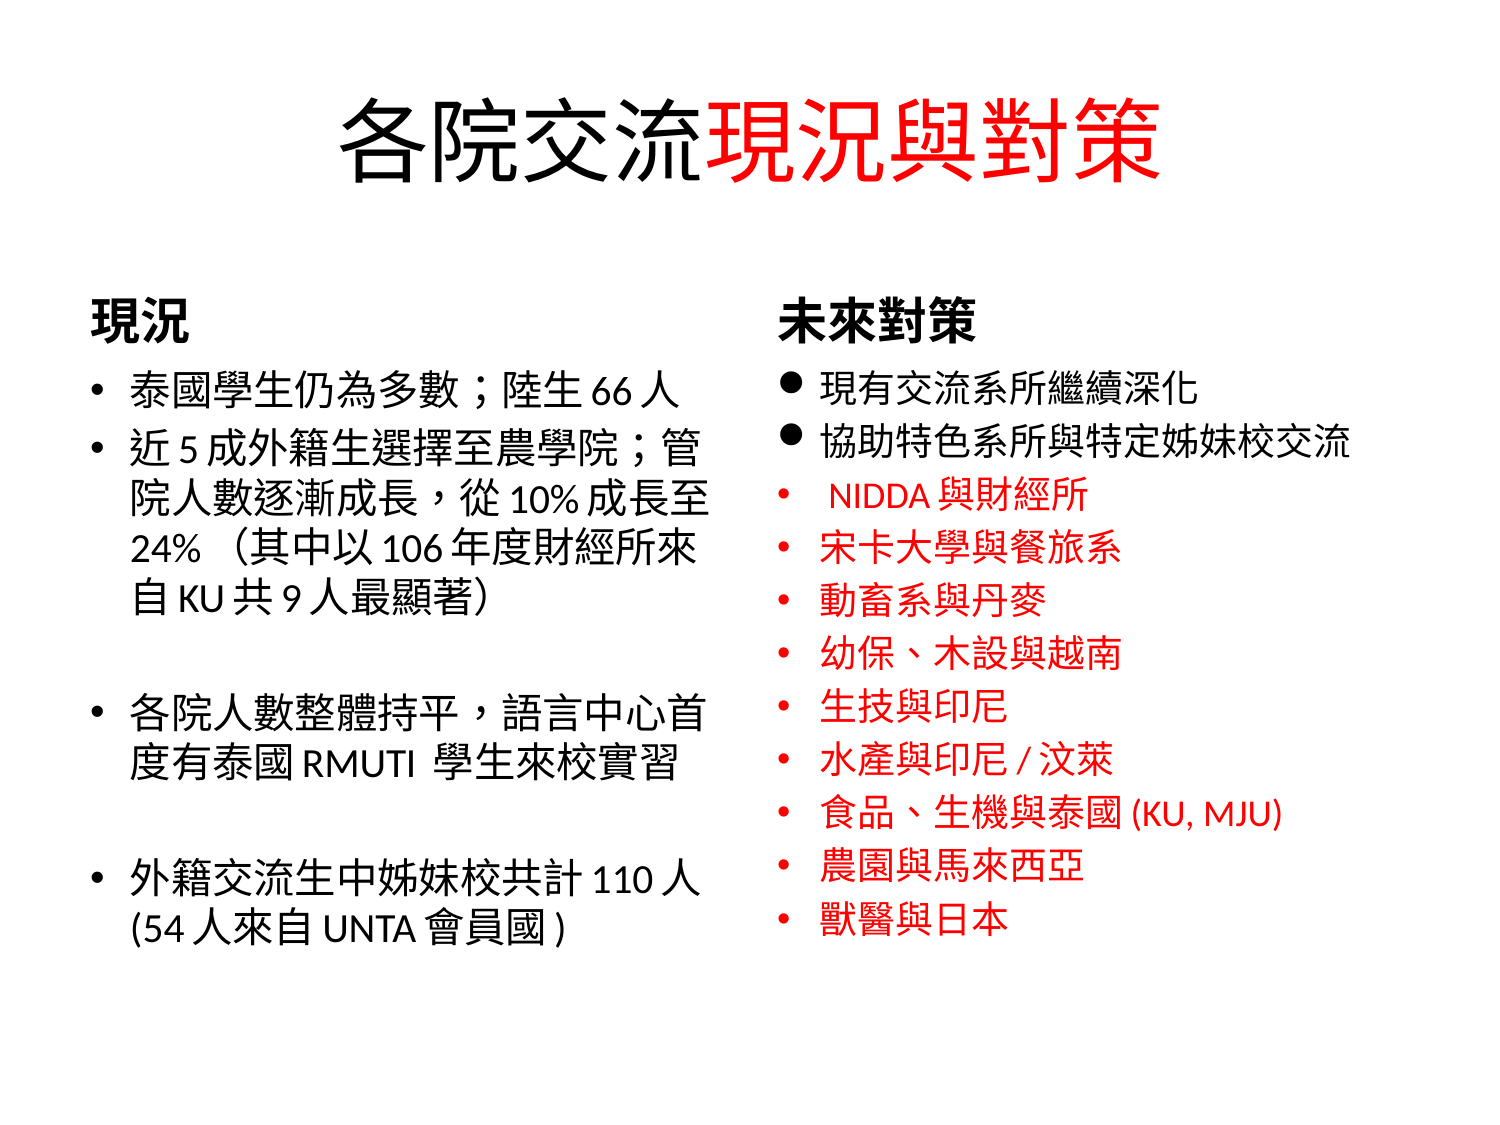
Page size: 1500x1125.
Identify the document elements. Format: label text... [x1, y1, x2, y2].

title 各院交流現況與對策 [75, 45, 1425, 233]
list 現有交流系所繼續深化 協助特色系所與特定姊妹校交流 NIDDA與財經所 宋卡大學與餐旅系 動畜系與丹麥 幼保、木設與越南 生技與印尼 水產與印尼/汶萊 食品、生機與泰國(KU, MJU) 農園與馬來西亞 獸醫與日本 [761, 356, 1425, 1005]
list 現況 [75, 251, 738, 356]
list 泰國學生仍為多數；陸生66人 近5成外籍生選擇至農學院；管院人數逐漸成長，從10%成長至24%（其中以106年度財經所來自KU共9人最顯著） 各院人數整體持平，語言中心首度有泰國RMUTI 學生來校實習 外籍交流生中姊妹校共計110人(54人來自UNTA會員國) [75, 356, 738, 1005]
list 未來對策 [761, 251, 1425, 356]
